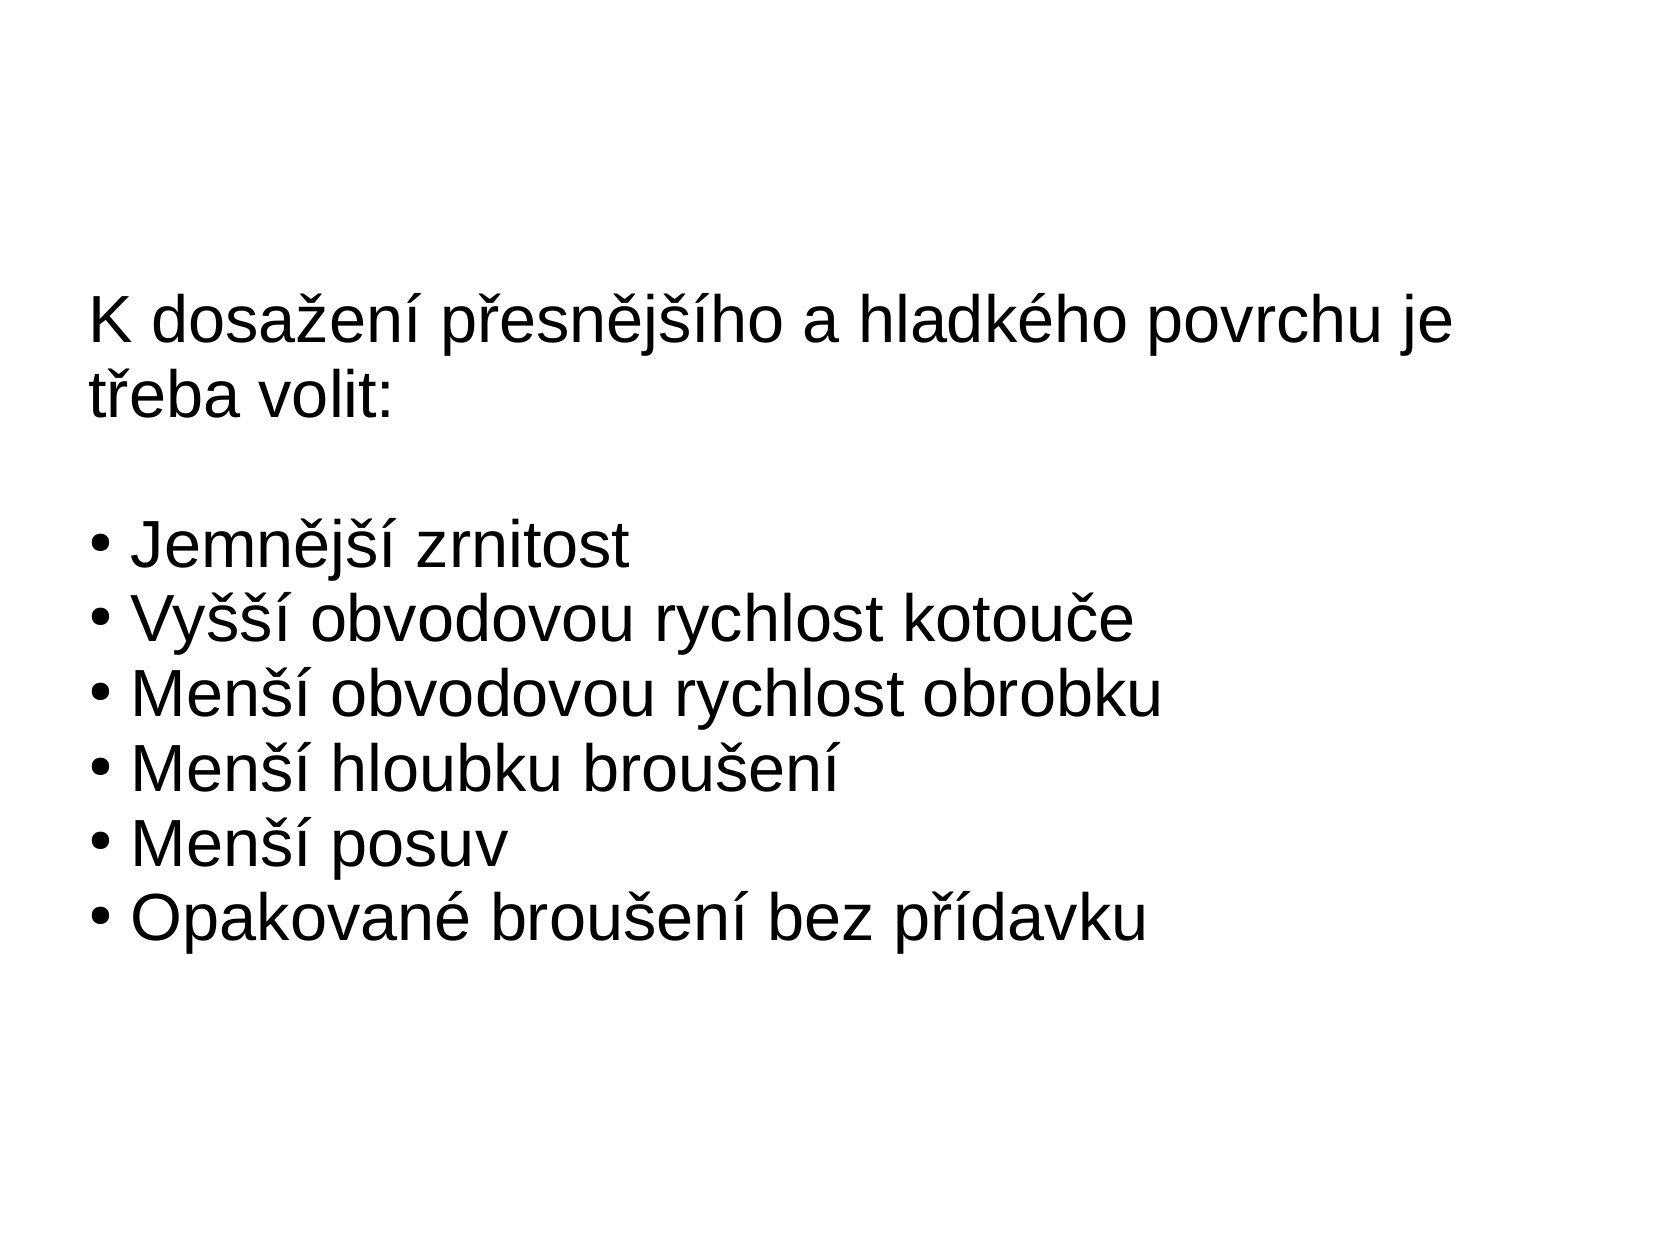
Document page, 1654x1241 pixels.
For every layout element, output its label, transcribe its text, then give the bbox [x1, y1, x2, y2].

subtitle K dosažení přesnějšího a hladkého povrchu je třeba volit: Jemnější zrnitost Vyšší obvodovou rychlost kotouče Menší obvodovou rychlost obrobku Menší hloubku broušení Menší posuv Opakované broušení bez přídavku [88, 59, 1577, 1104]
